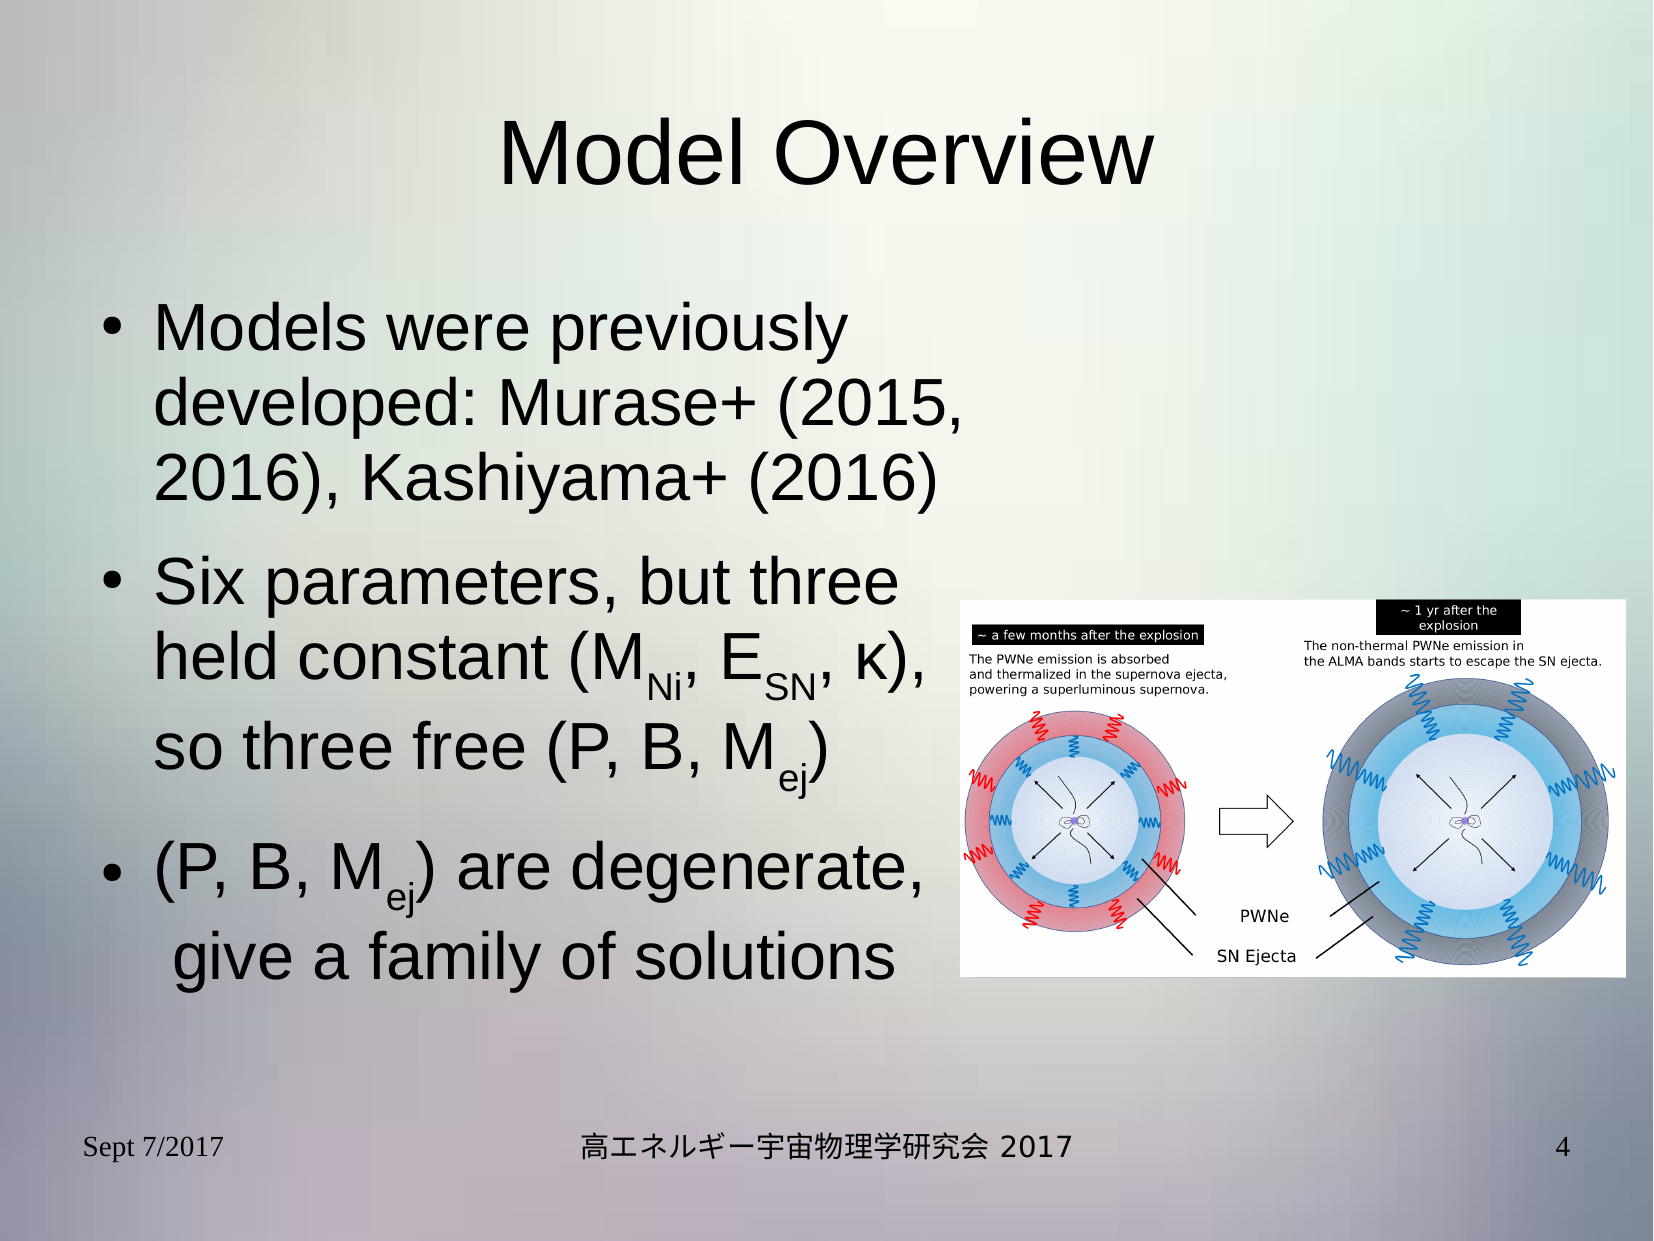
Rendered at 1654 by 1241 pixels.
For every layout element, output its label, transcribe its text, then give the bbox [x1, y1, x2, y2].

picture [0, 0, 1654, 1241]
list Models were previously developed: Murase+ (2015, 2016), Kashiyama+ (2016) Six parameters, but three held constant (MNi, ESN, κ), so three free (P, B, Mej) (P, B, Mej) are degenerate, give a family of solutions [82, 290, 1096, 1010]
title Model Overview [82, 49, 1571, 257]
